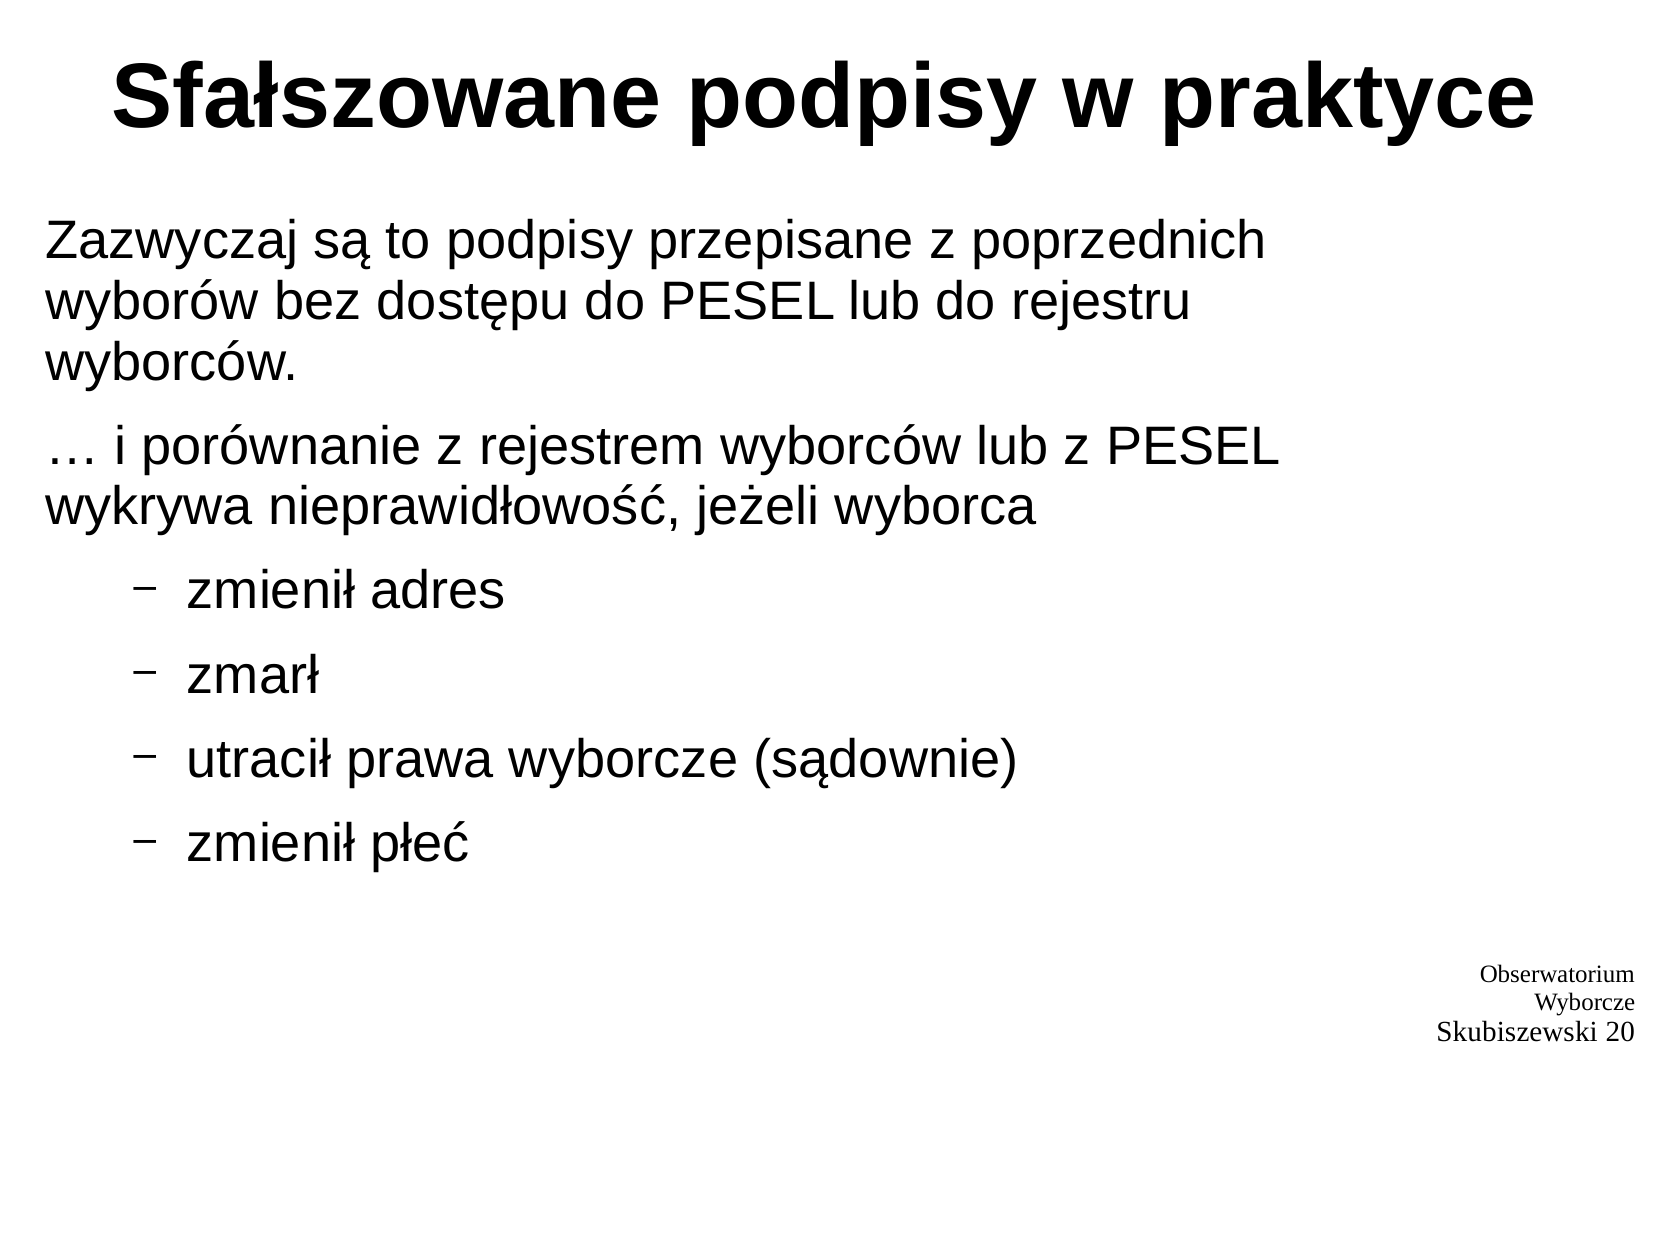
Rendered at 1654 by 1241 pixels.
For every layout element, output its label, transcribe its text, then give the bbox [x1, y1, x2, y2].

title Sfałszowane podpisy w praktyce [80, 45, 1570, 203]
list Zazwyczaj są to podpisy przepisane z poprzednich wyborów bez dostępu do PESEL lub do rejestru wyborców. … i porównanie z rejestrem wyborców lub z PESEL wykrywa nieprawidłowość, jeżeli wyborca zmienił adres zmarł utracił prawa wyborcze (sądownie) zmienił płeć [45, 210, 1426, 1241]
